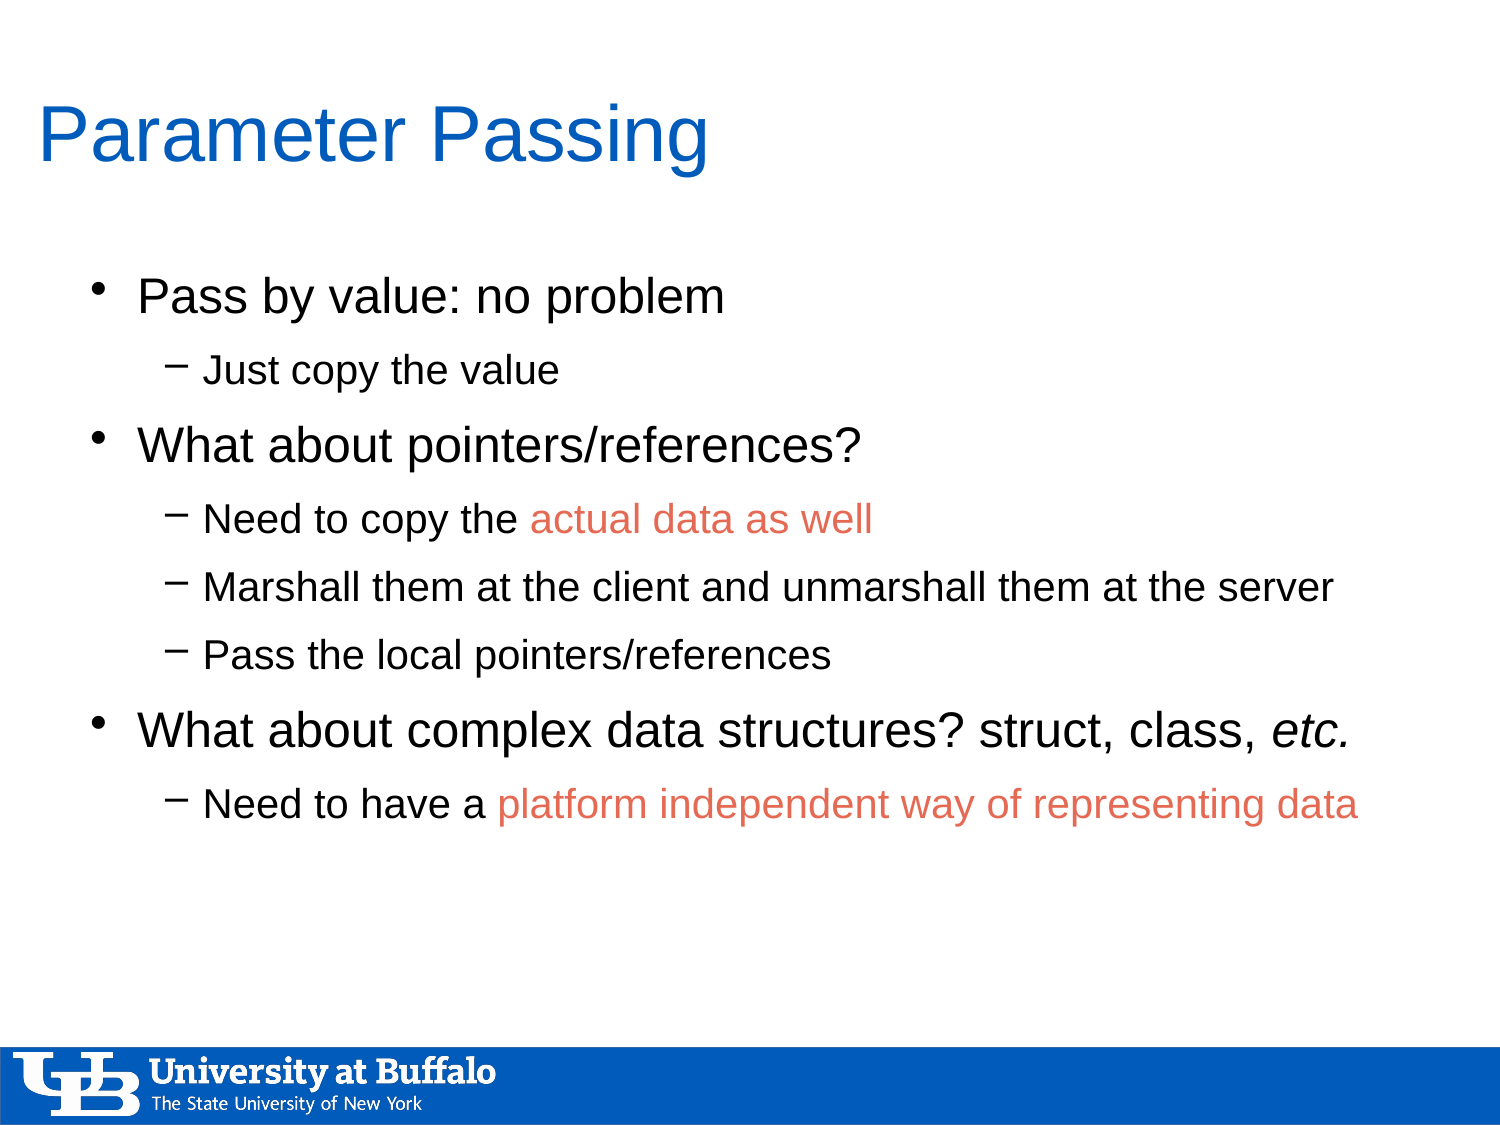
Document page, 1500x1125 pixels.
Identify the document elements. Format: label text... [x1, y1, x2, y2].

list Pass by value: no problem Just copy the value What about pointers/references? Need to copy the actual data as well Marshall them at the client and unmarshall them at the server Pass the local pointers/references What about complex data structures? struct, class, etc. Need to have a platform independent way of representing data [75, 263, 1425, 916]
title Parameter Passing [37, 40, 1388, 228]
picture [13, 1052, 496, 1116]
